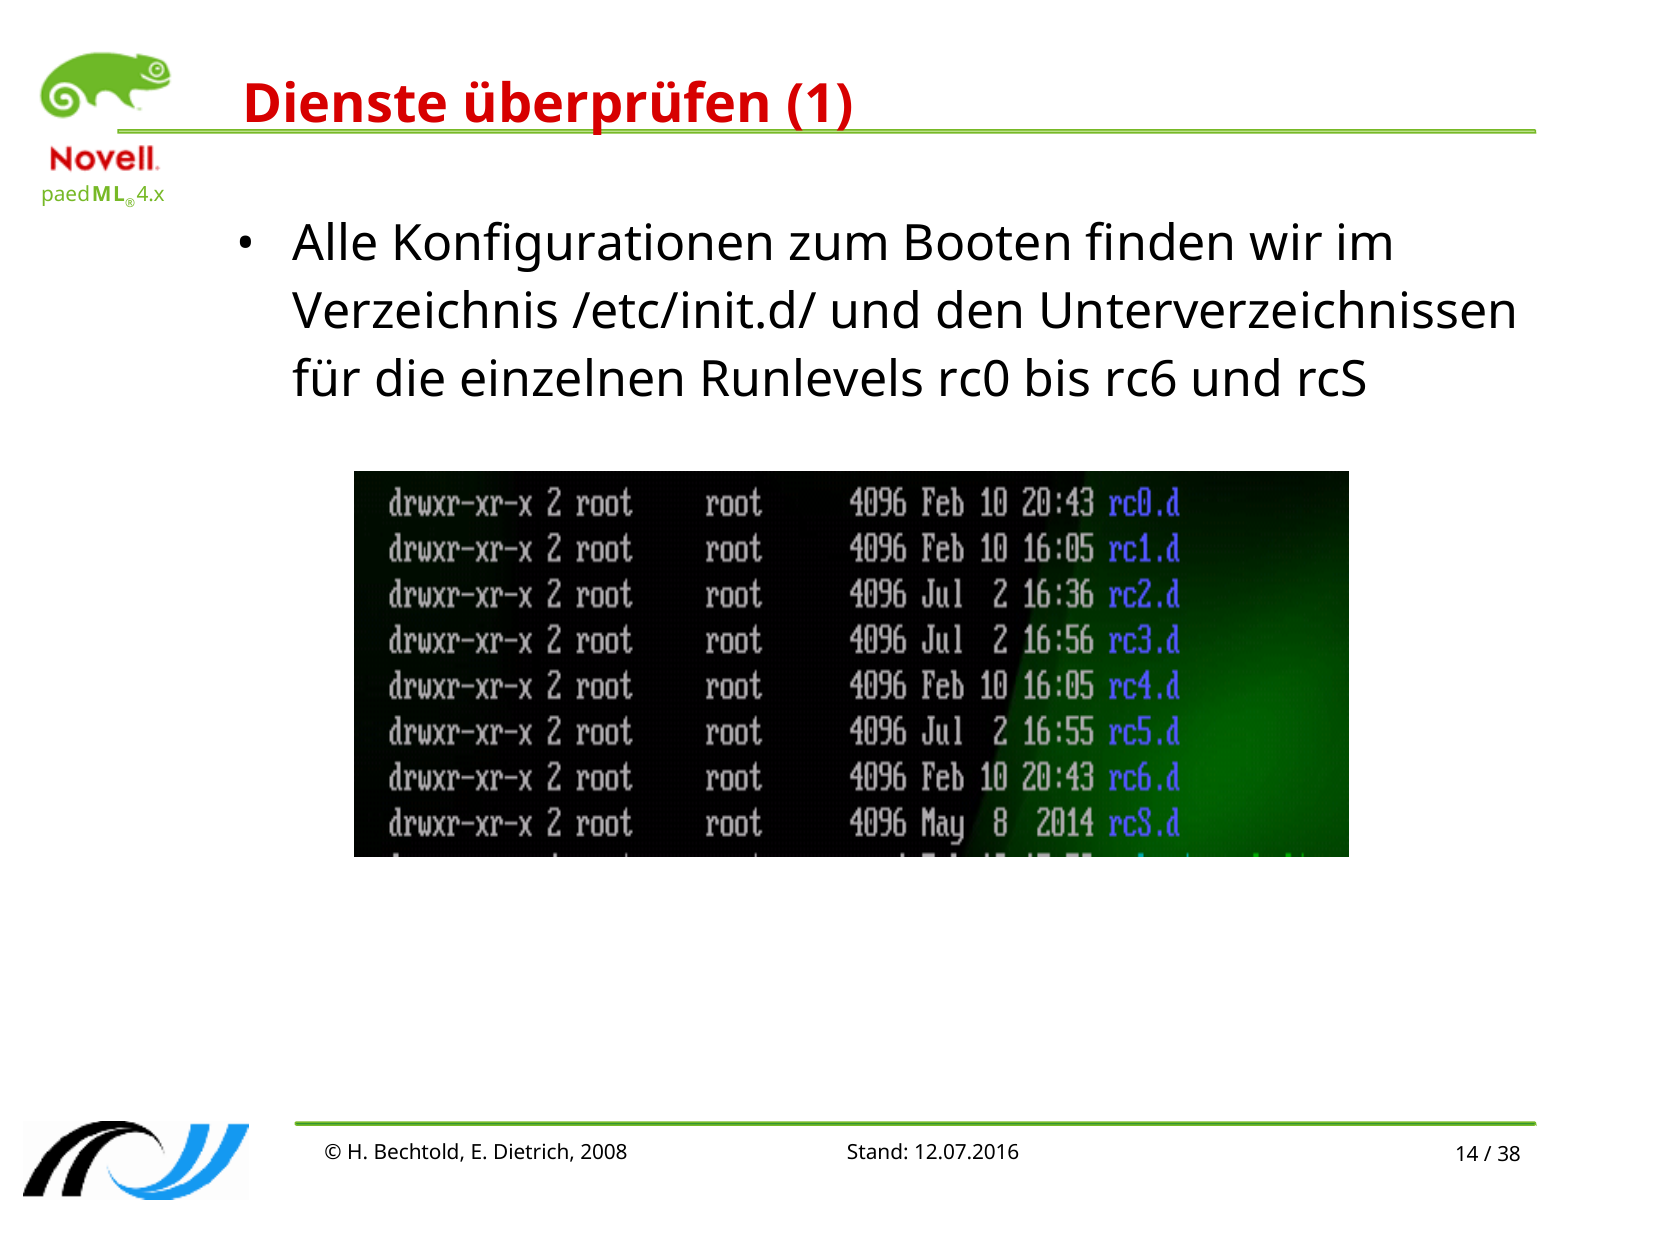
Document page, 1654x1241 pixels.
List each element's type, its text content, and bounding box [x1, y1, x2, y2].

picture [23, 1121, 249, 1200]
list Alle Konfigurationen zum Booten finden wir im Verzeichnis /etc/init.d/ und den Unterverzeichnissen für die einzelnen Runlevels rc0 bis rc6 und rcS [236, 206, 1565, 414]
title Dienste überprüfen (1) [242, 43, 1577, 160]
picture [26, 35, 184, 193]
picture [354, 471, 1349, 857]
